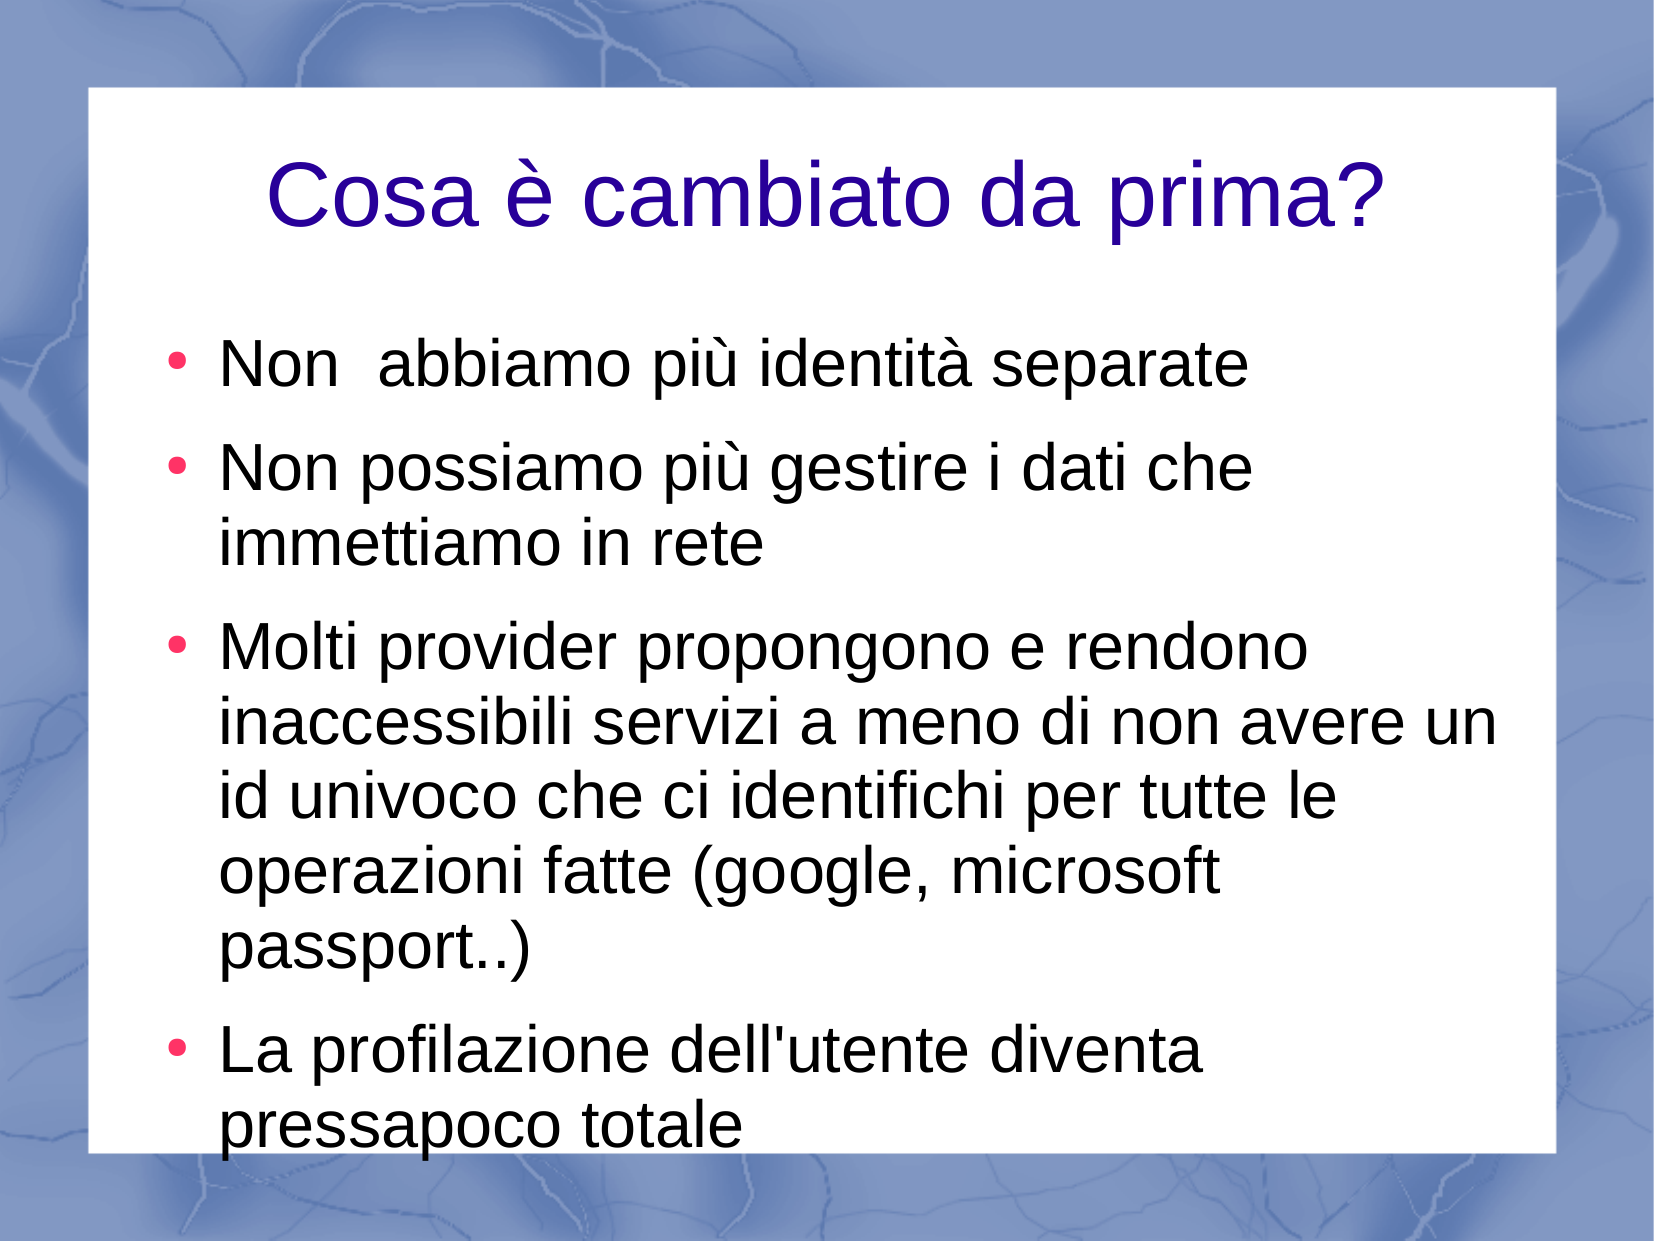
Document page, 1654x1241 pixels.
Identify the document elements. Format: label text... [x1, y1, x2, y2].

picture [0, 0, 1654, 1241]
list Non abbiamo più identità separate Non possiamo più gestire i dati che immettiamo in rete Molti provider propongono e rendono inaccessibili servizi a meno di non avere un id univoco che ci identifichi per tutte le operazioni fatte (google, microsoft passport..) La profilazione dell'utente diventa pressapoco totale [147, 325, 1506, 1162]
title Cosa è cambiato da prima? [118, 98, 1536, 291]
